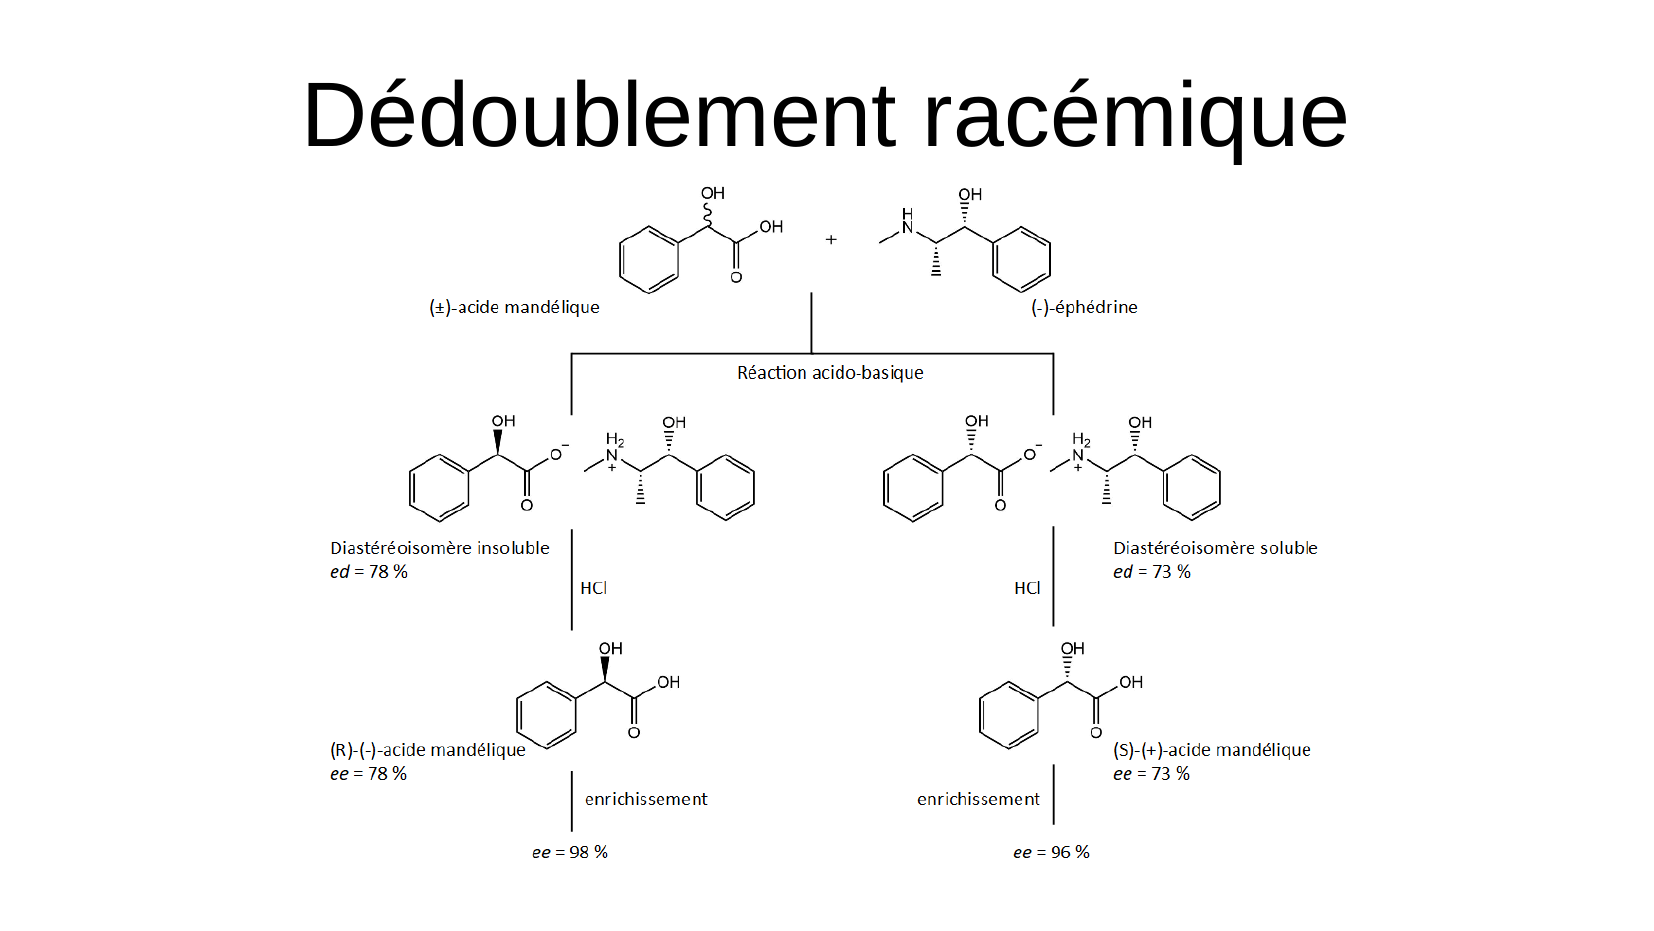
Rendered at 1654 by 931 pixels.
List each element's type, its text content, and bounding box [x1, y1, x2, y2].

picture [318, 183, 1325, 910]
title Dédoublement racémique [82, 37, 1571, 193]
